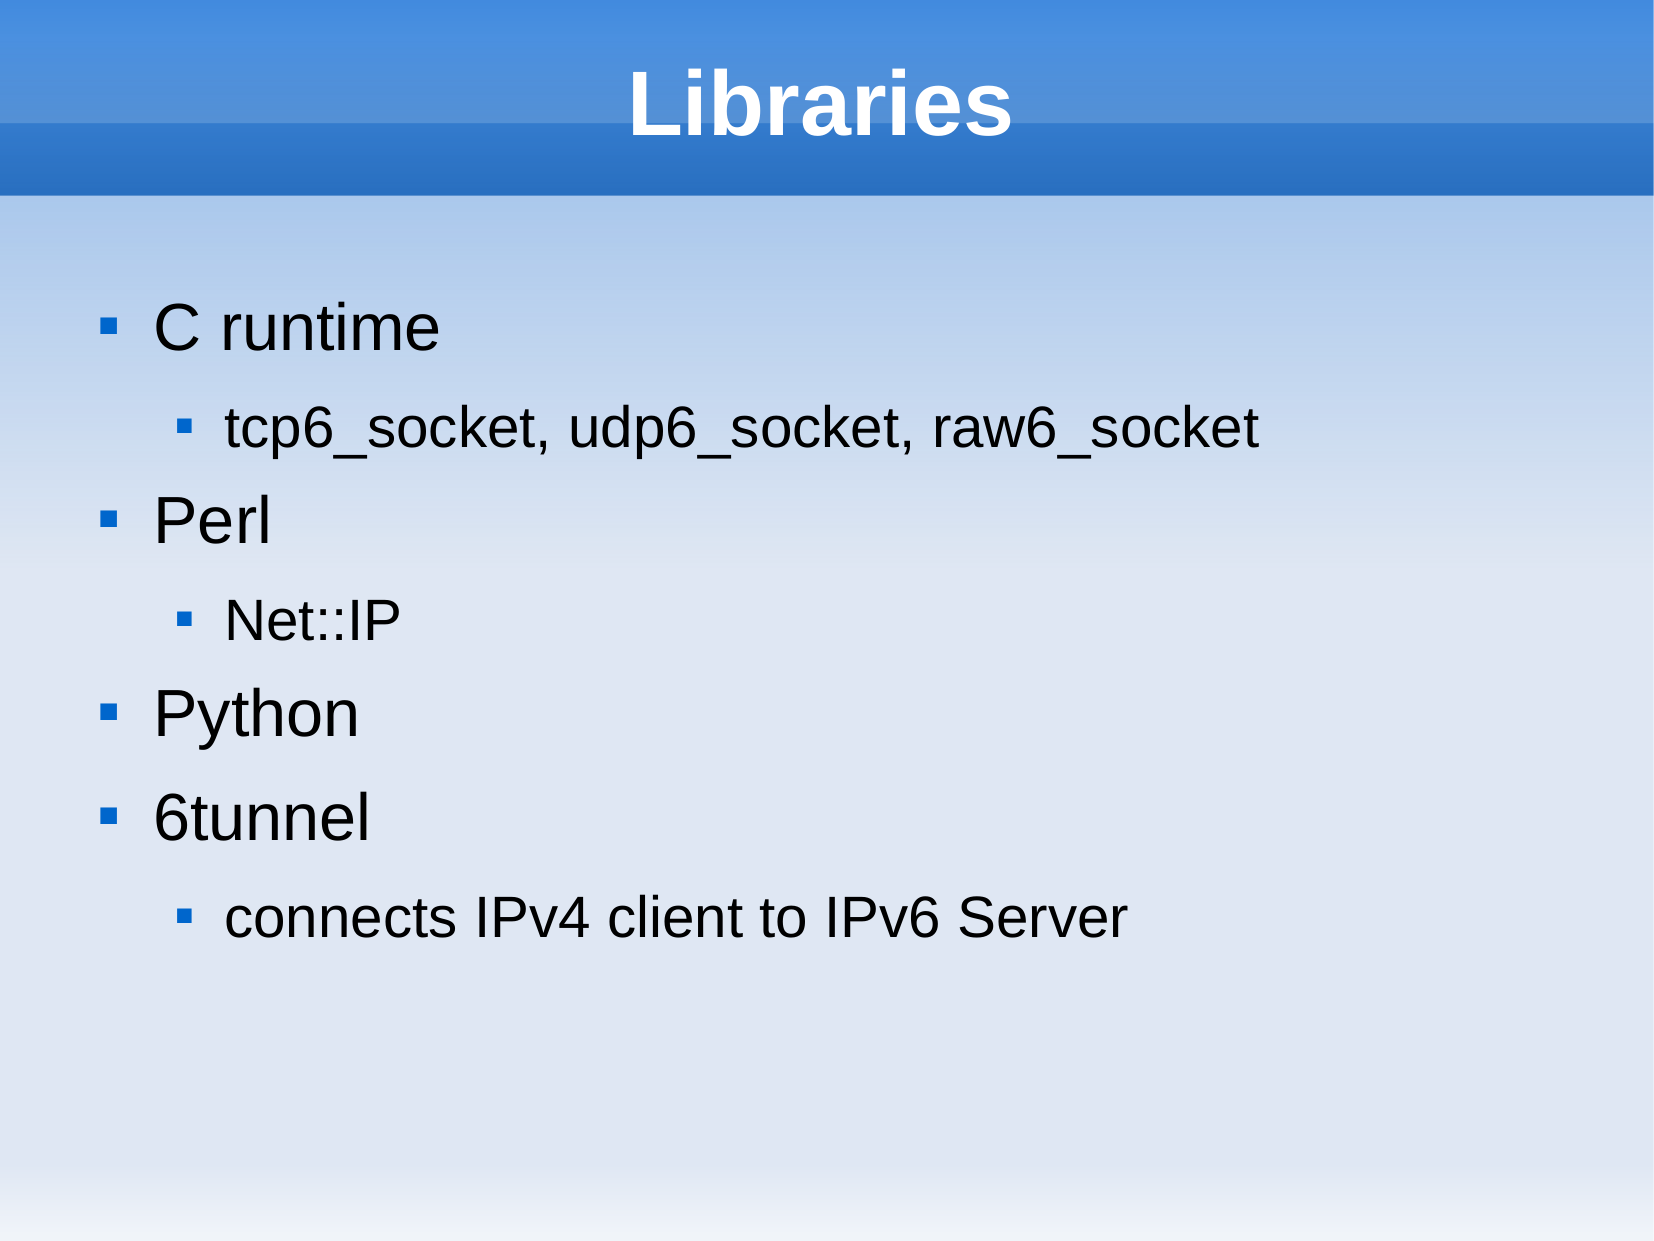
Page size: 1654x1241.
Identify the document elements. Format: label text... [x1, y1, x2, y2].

title Libraries [76, 0, 1565, 208]
list C runtime tcp6_socket, udp6_socket, raw6_socket Perl Net::IP Python 6tunnel connects IPv4 client to IPv6 Server [82, 290, 1571, 1109]
picture [0, 0, 1654, 1241]
